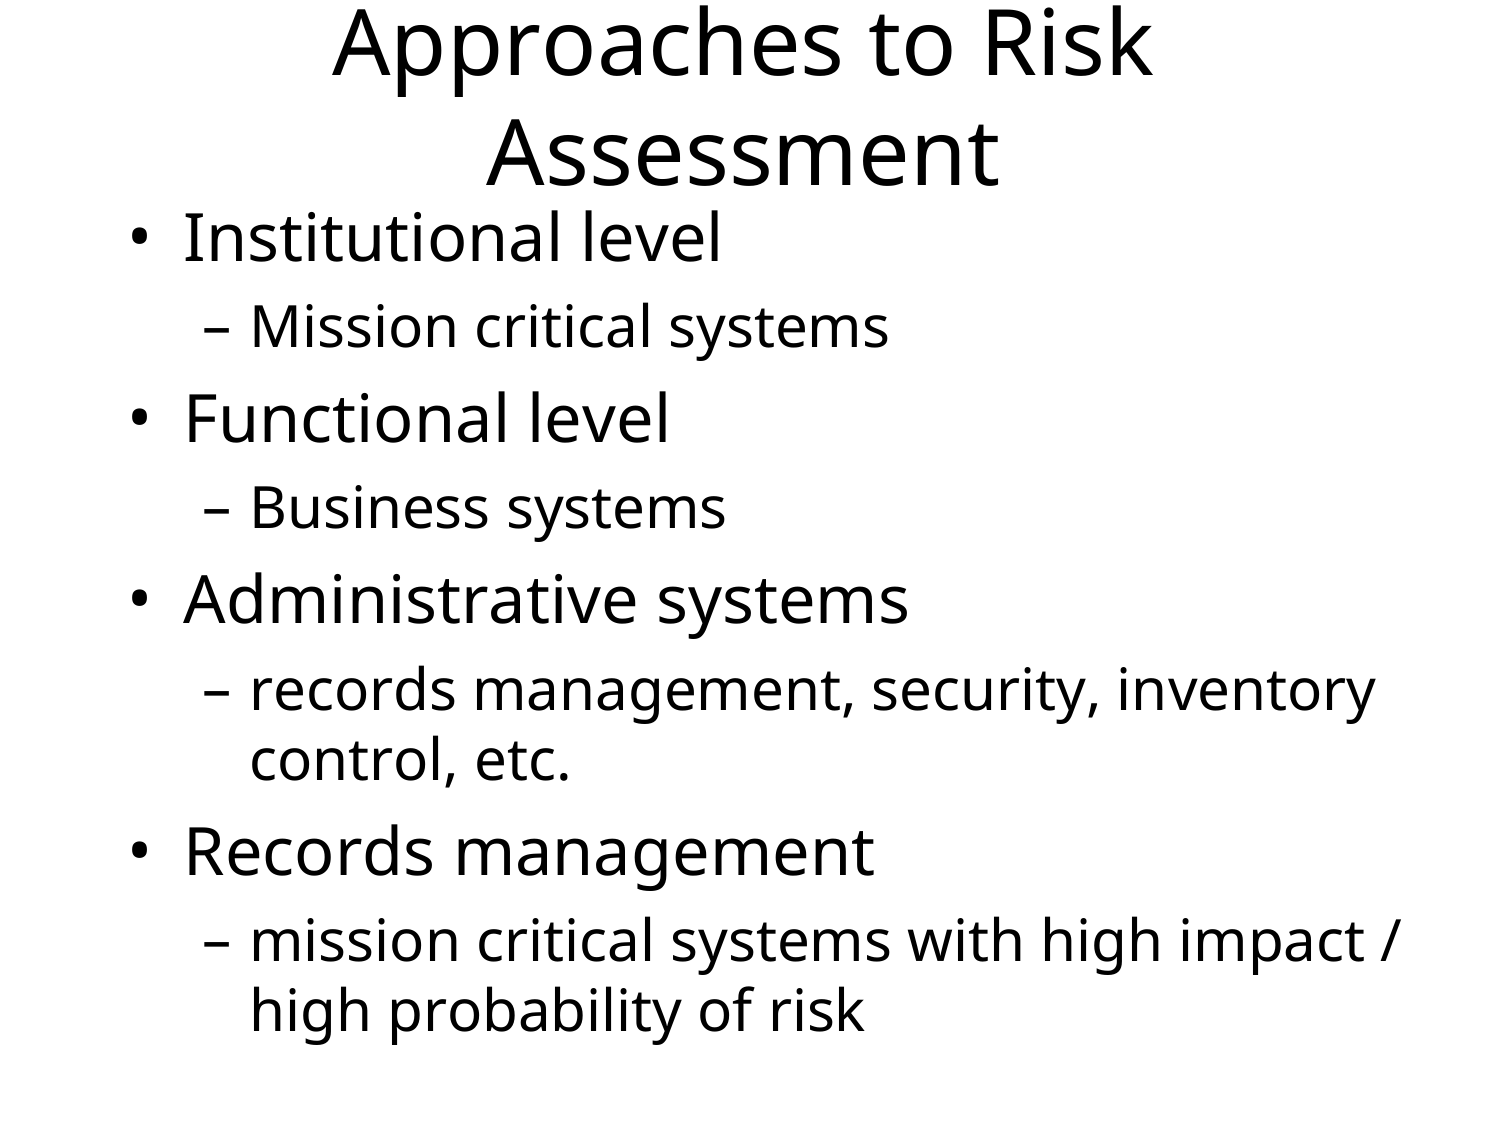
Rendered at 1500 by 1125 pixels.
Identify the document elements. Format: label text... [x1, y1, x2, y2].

list Institutional level Mission critical systems Functional level Business systems Administrative systems records management, security, inventory control, etc. Records management mission critical systems with high impact / high probability of risk [112, 187, 1438, 1125]
title Approaches to Risk Assessment [62, 0, 1426, 188]
